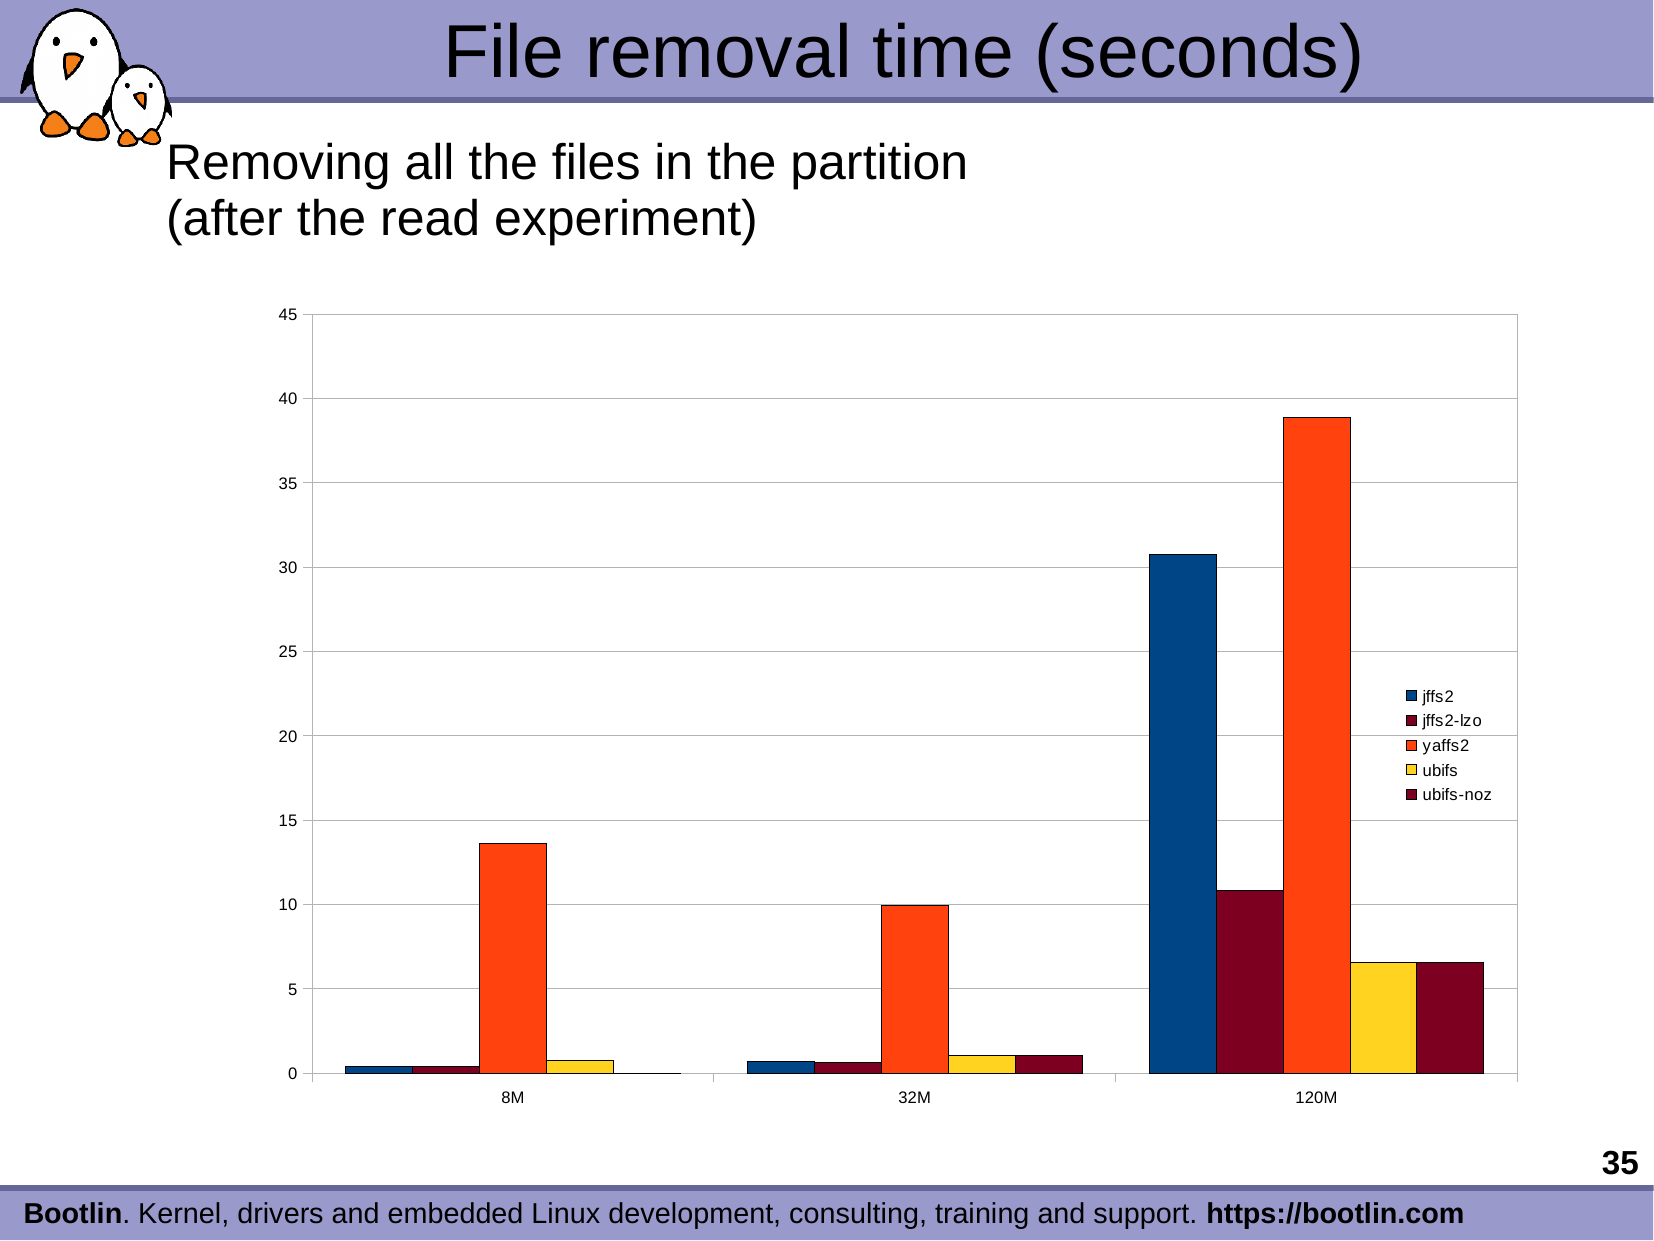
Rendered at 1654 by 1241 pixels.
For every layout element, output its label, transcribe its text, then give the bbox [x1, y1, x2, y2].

picture [20, 8, 172, 147]
text_box Removing all the files in the partition (after the read experiment) [166, 134, 969, 259]
title File removal time (seconds) [178, 5, 1631, 97]
chart [105, 304, 1518, 1155]
